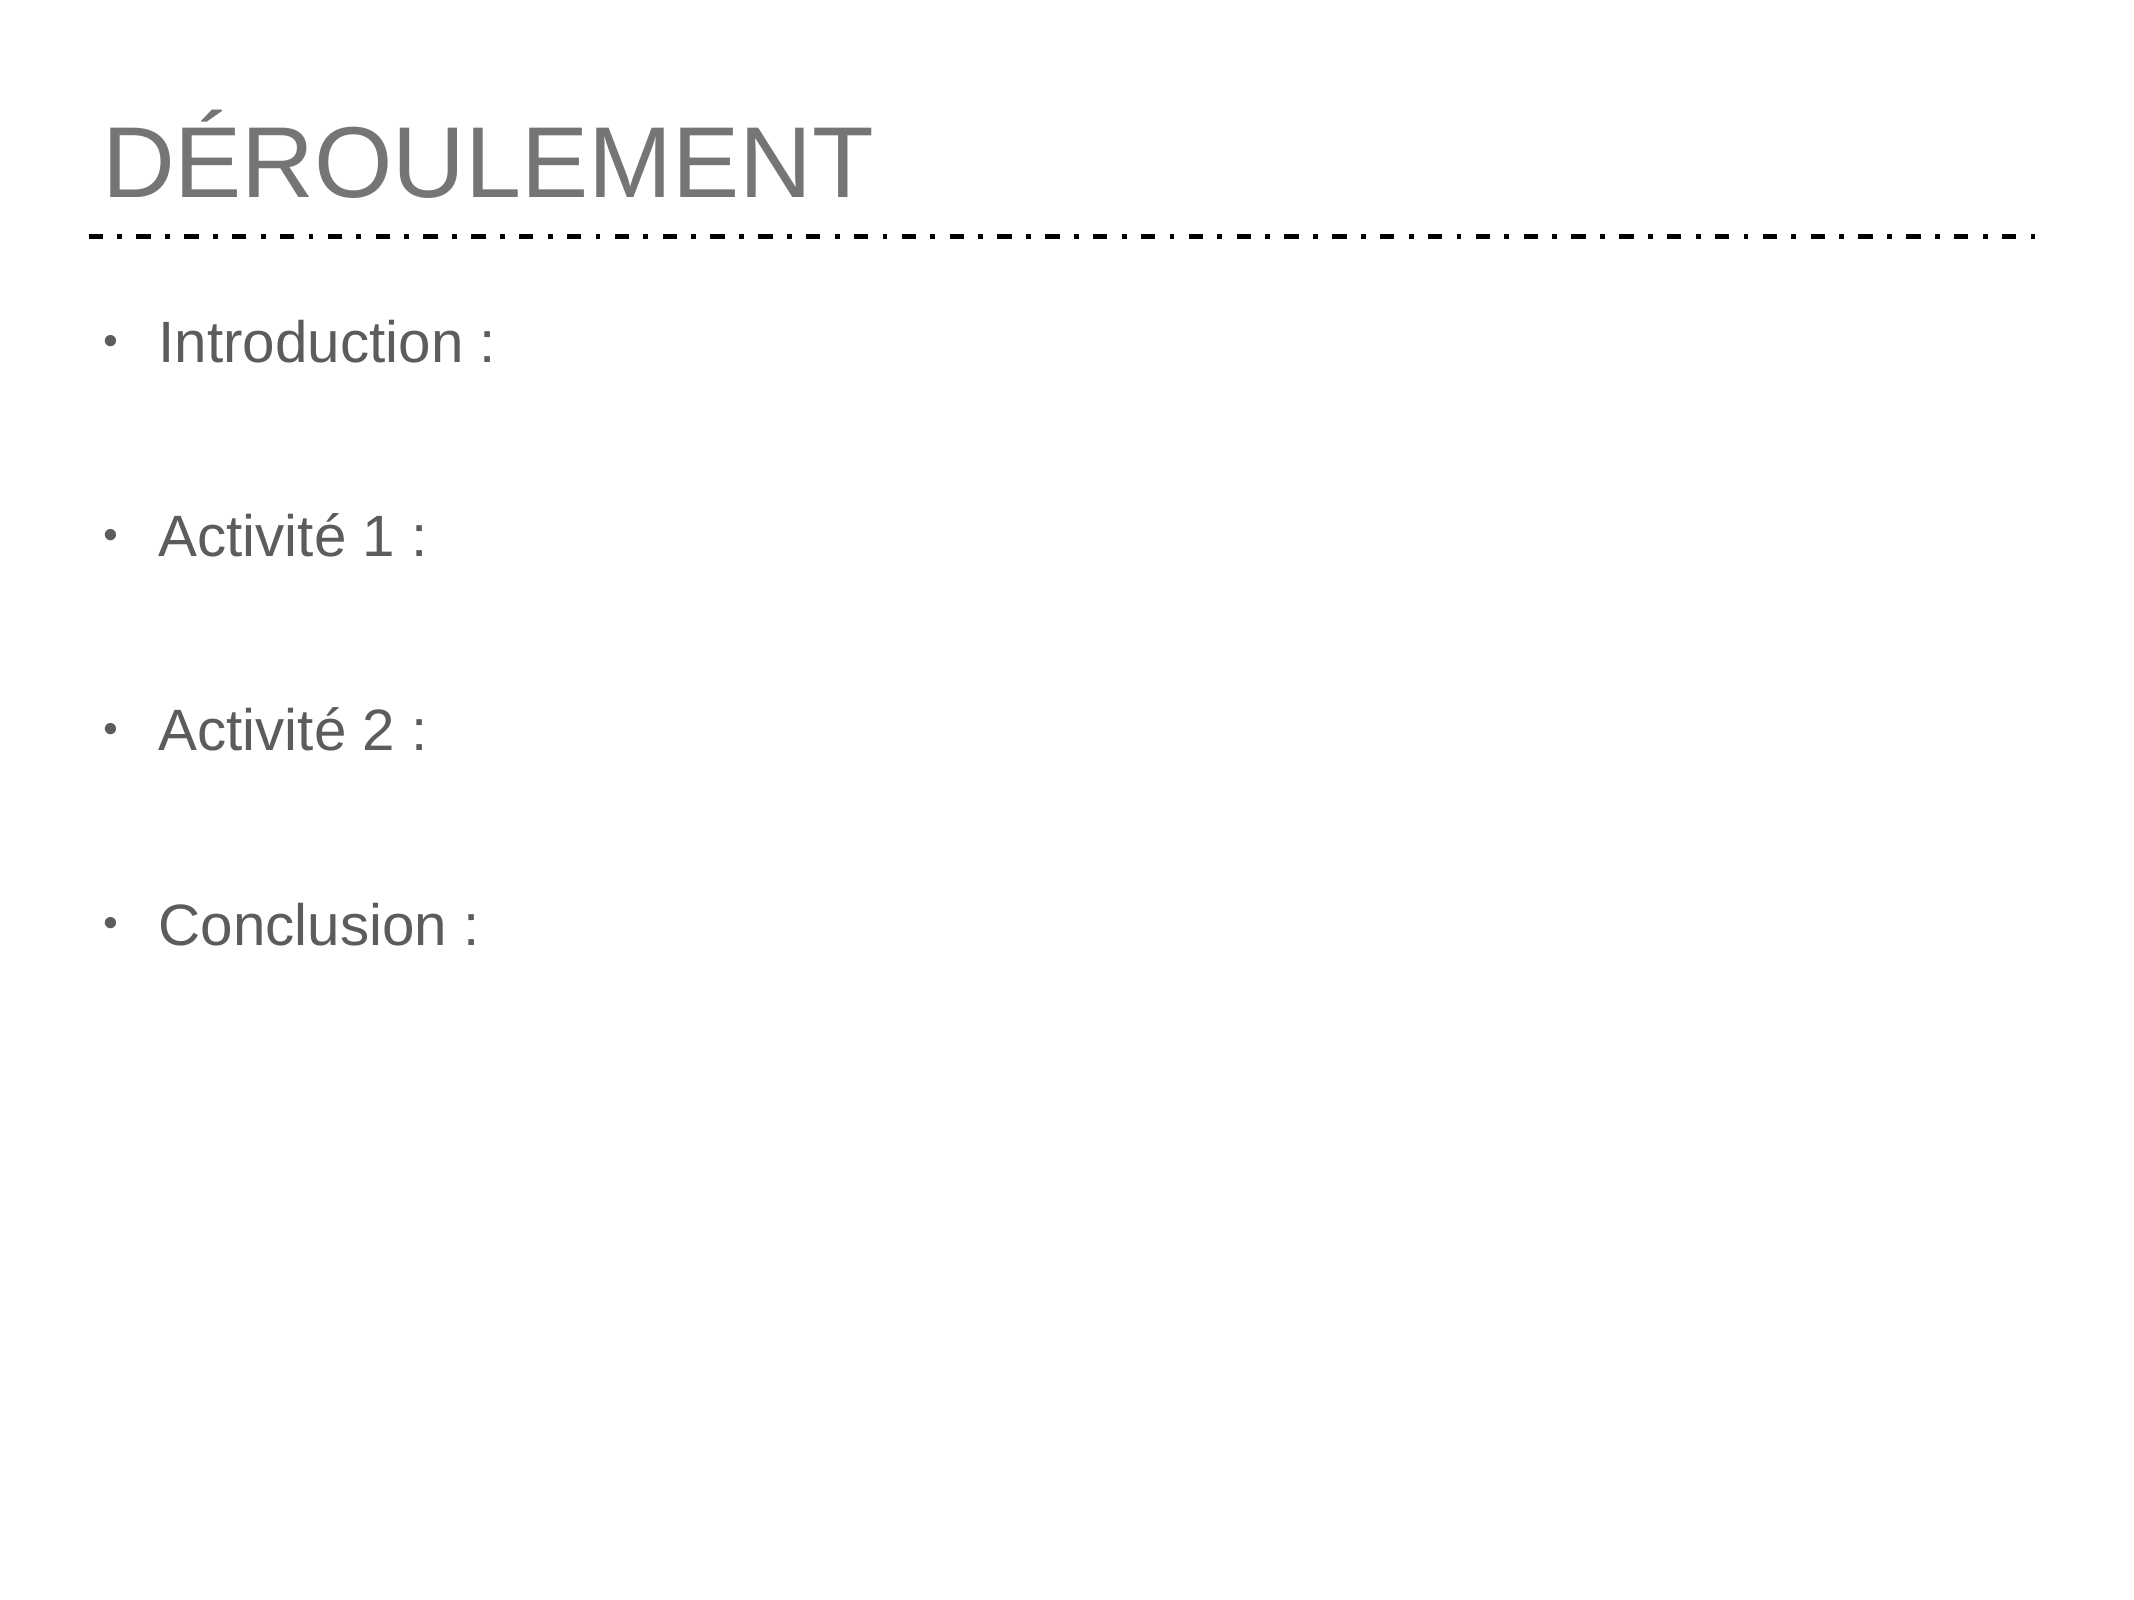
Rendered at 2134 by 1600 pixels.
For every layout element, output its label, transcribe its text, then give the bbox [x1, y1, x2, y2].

text_box Introduction : Activité 1 : Activité 2 : Conclusion : [94, 296, 2039, 1481]
text_box DÉROULEMENT [94, 89, 2039, 207]
